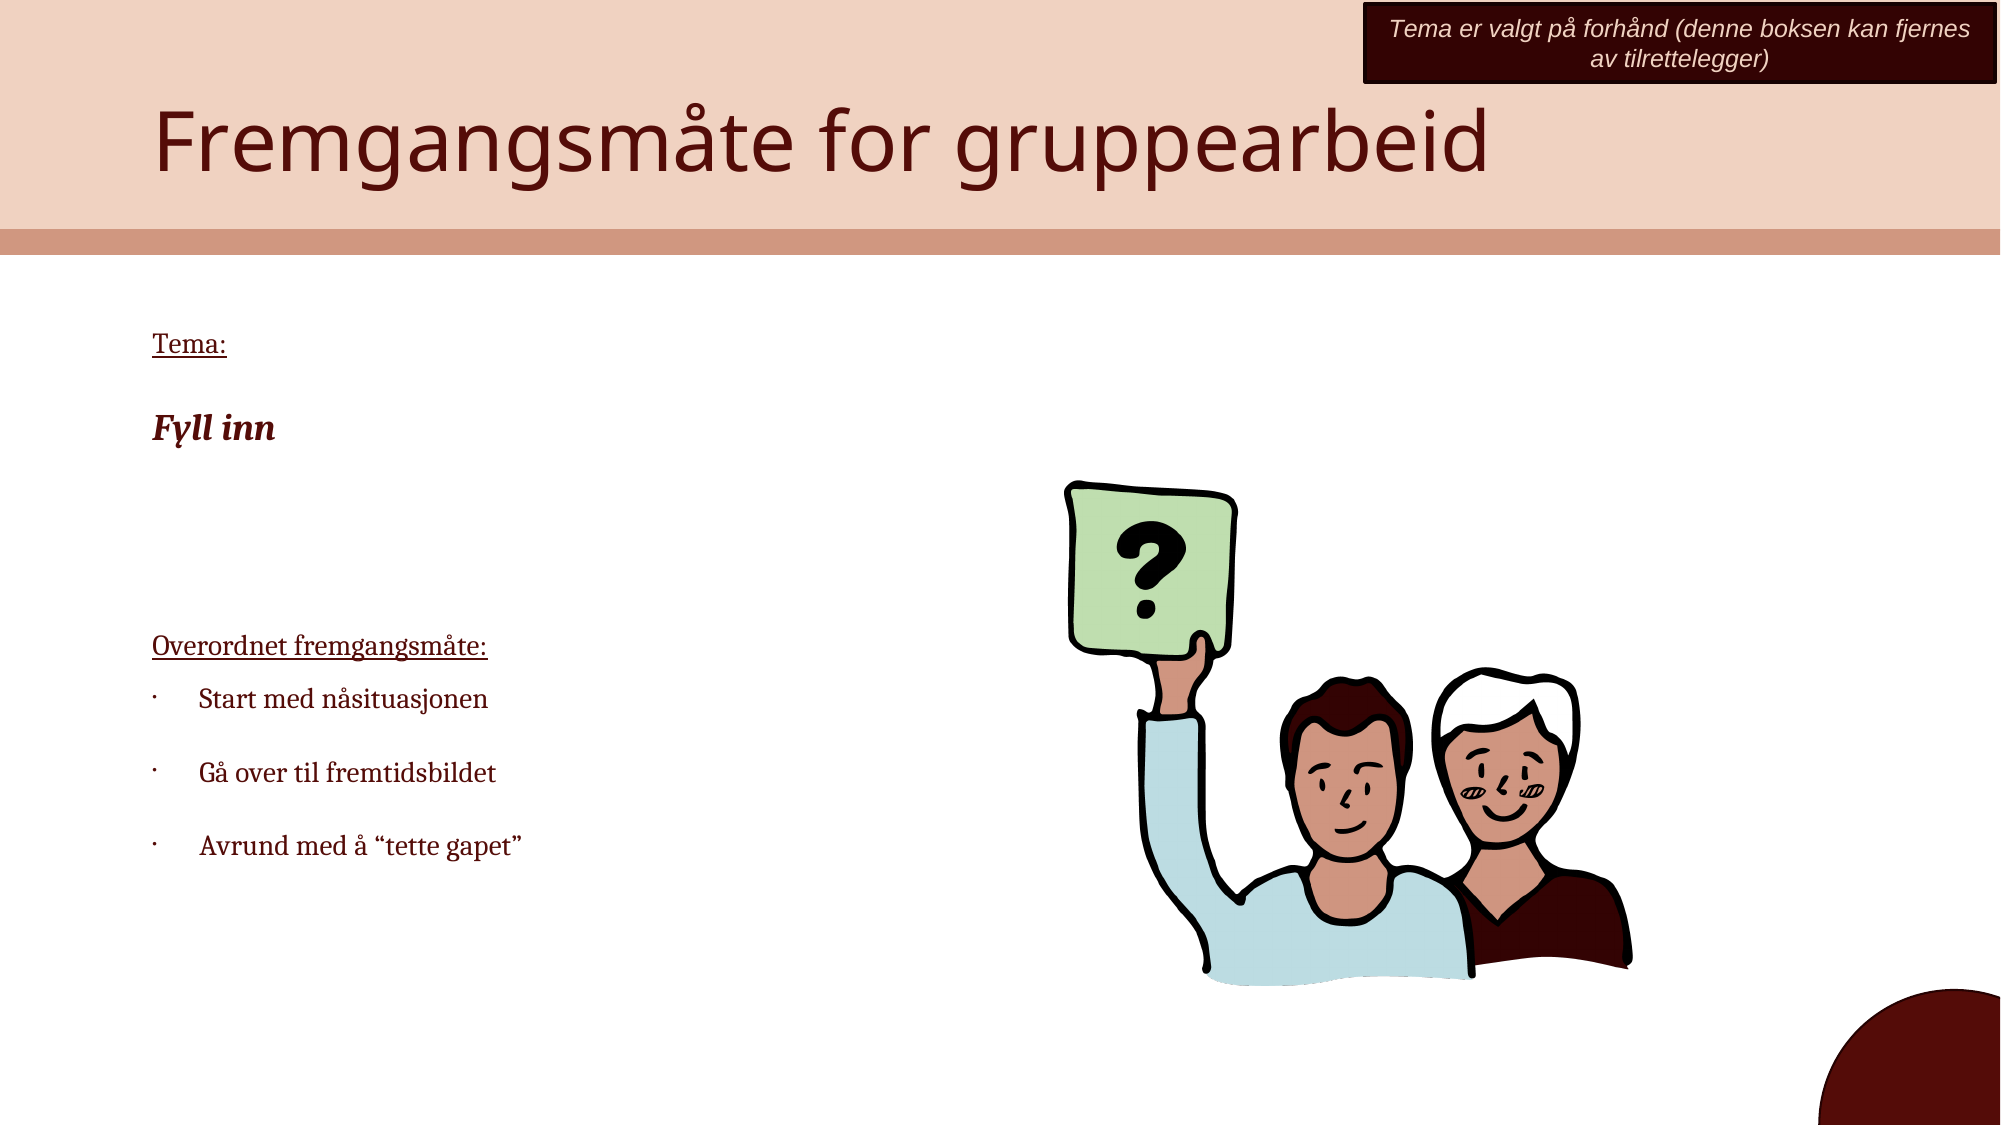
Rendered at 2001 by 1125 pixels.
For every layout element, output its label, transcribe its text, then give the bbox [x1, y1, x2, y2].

picture [1064, 480, 1633, 986]
title Fremgangsmåte for gruppearbeid [137, 59, 1863, 230]
list Tema: Fyll inn Overordnet fremgangsmåte: Start med nåsituasjonen Gå over til fremtidsbildet Avrund med å “tette gapet” [137, 299, 1863, 1014]
text_box Tema er valgt på forhånd (denne boksen kan fjernes av tilrettelegger) [1365, 4, 1995, 82]
text_box 10 [1785, 1042, 1970, 1103]
